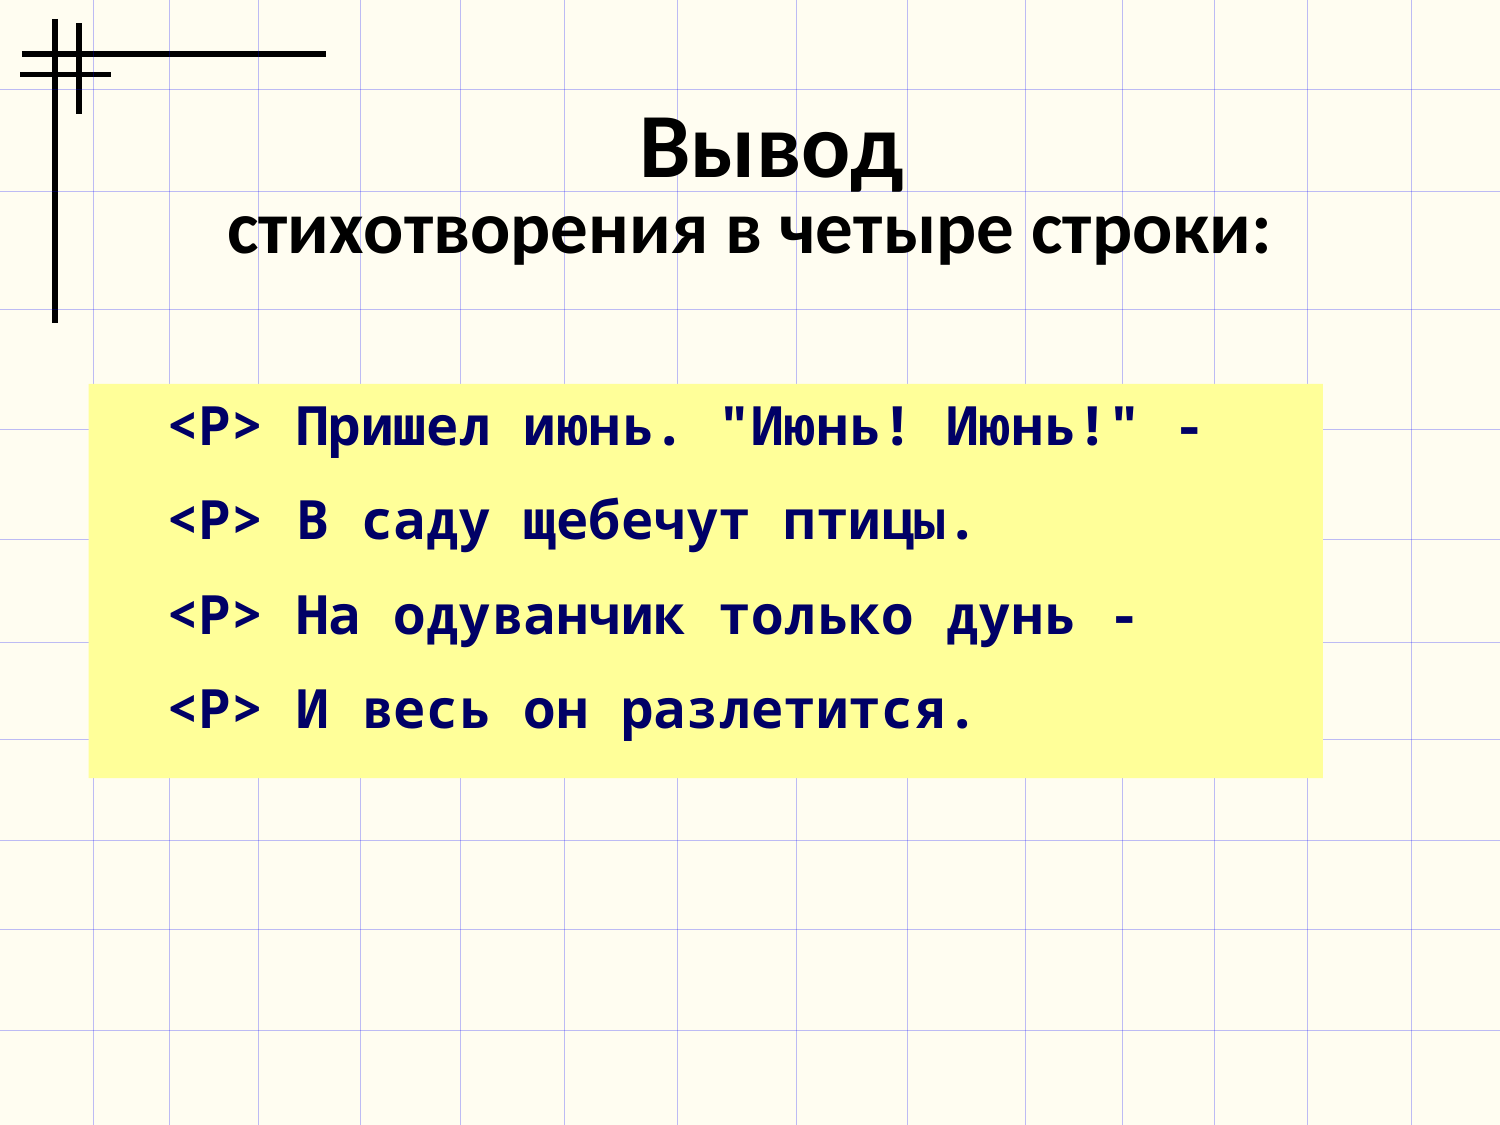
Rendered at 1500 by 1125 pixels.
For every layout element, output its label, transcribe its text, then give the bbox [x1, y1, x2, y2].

list <P> Пришел июнь. "Июнь! Июнь!" - <P> В саду щебечут птицы. <P> На одуванчик только дунь - <P> И весь он разлетится. [88, 383, 1323, 779]
title Вывод стихотворения в четыре строки: [75, 75, 1426, 301]
